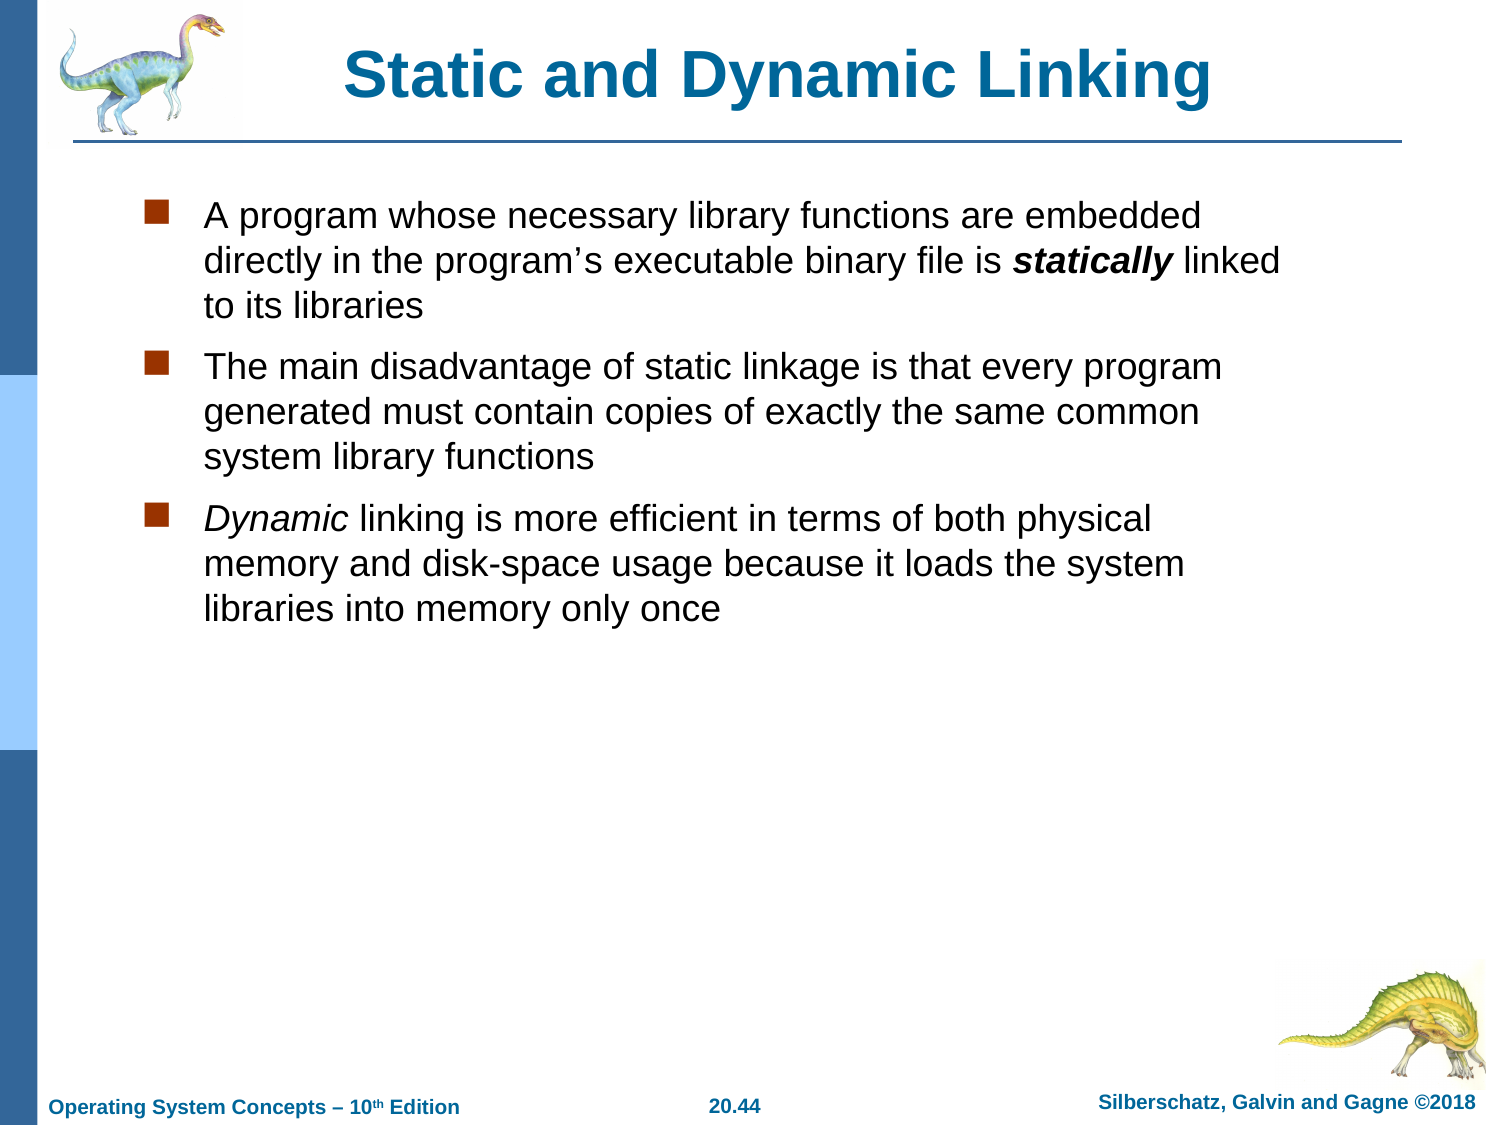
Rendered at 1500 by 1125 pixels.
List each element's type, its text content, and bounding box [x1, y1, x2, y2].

picture [1415, 1094, 1423, 1099]
picture [46, 0, 243, 149]
picture [1275, 959, 1486, 1090]
list A program whose necessary library functions are embedded directly in the program’s executable binary file is statically linked to its libraries The main disadvantage of static linkage is that every program generated must contain copies of exactly the same common system library functions Dynamic linking is more efficient in terms of both physical memory and disk-space usage because it loads the system libraries into memory only once [132, 183, 1305, 927]
title Static and Dynamic Linking [132, 24, 1425, 119]
